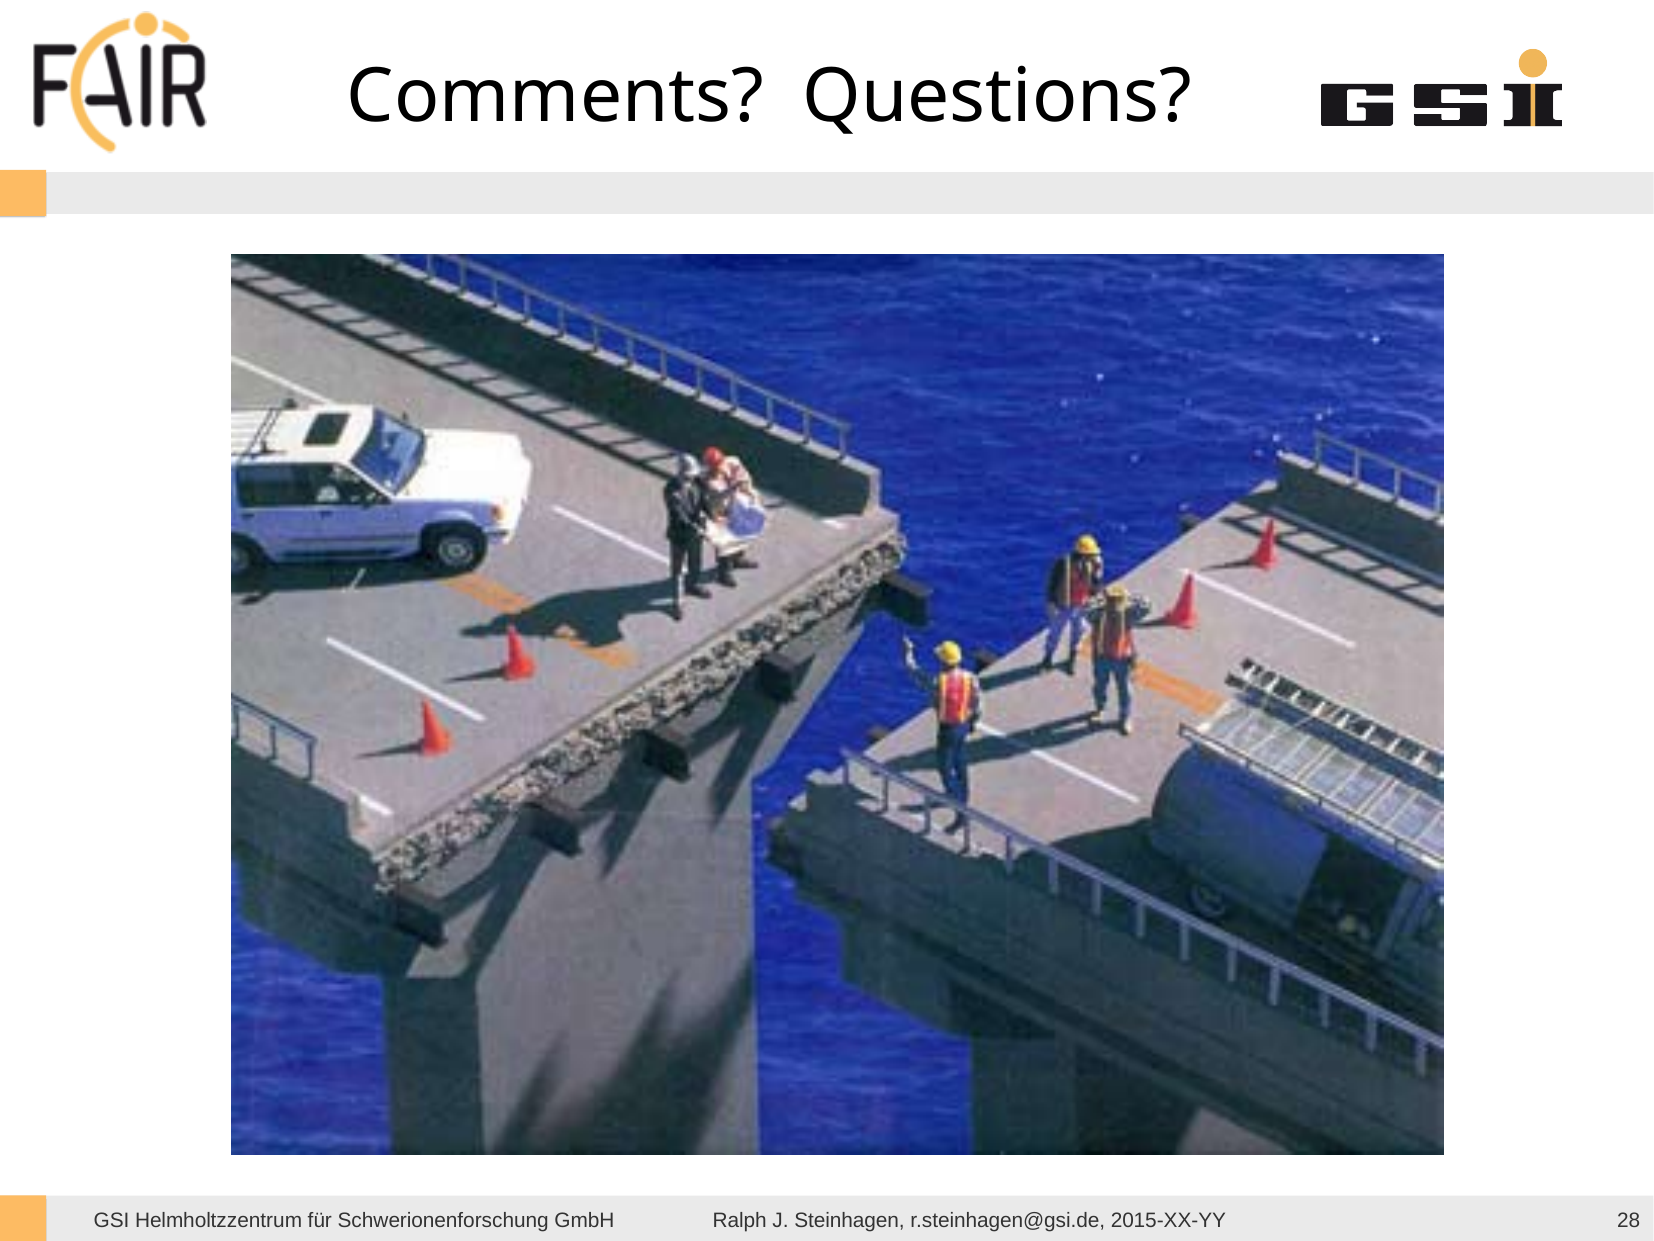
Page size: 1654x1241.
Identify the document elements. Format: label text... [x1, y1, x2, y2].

text_box [388, 74, 430, 137]
picture [33, 10, 207, 155]
picture [231, 254, 1444, 1155]
title Comments? Questions? [239, 23, 1301, 162]
picture [1319, 46, 1564, 129]
